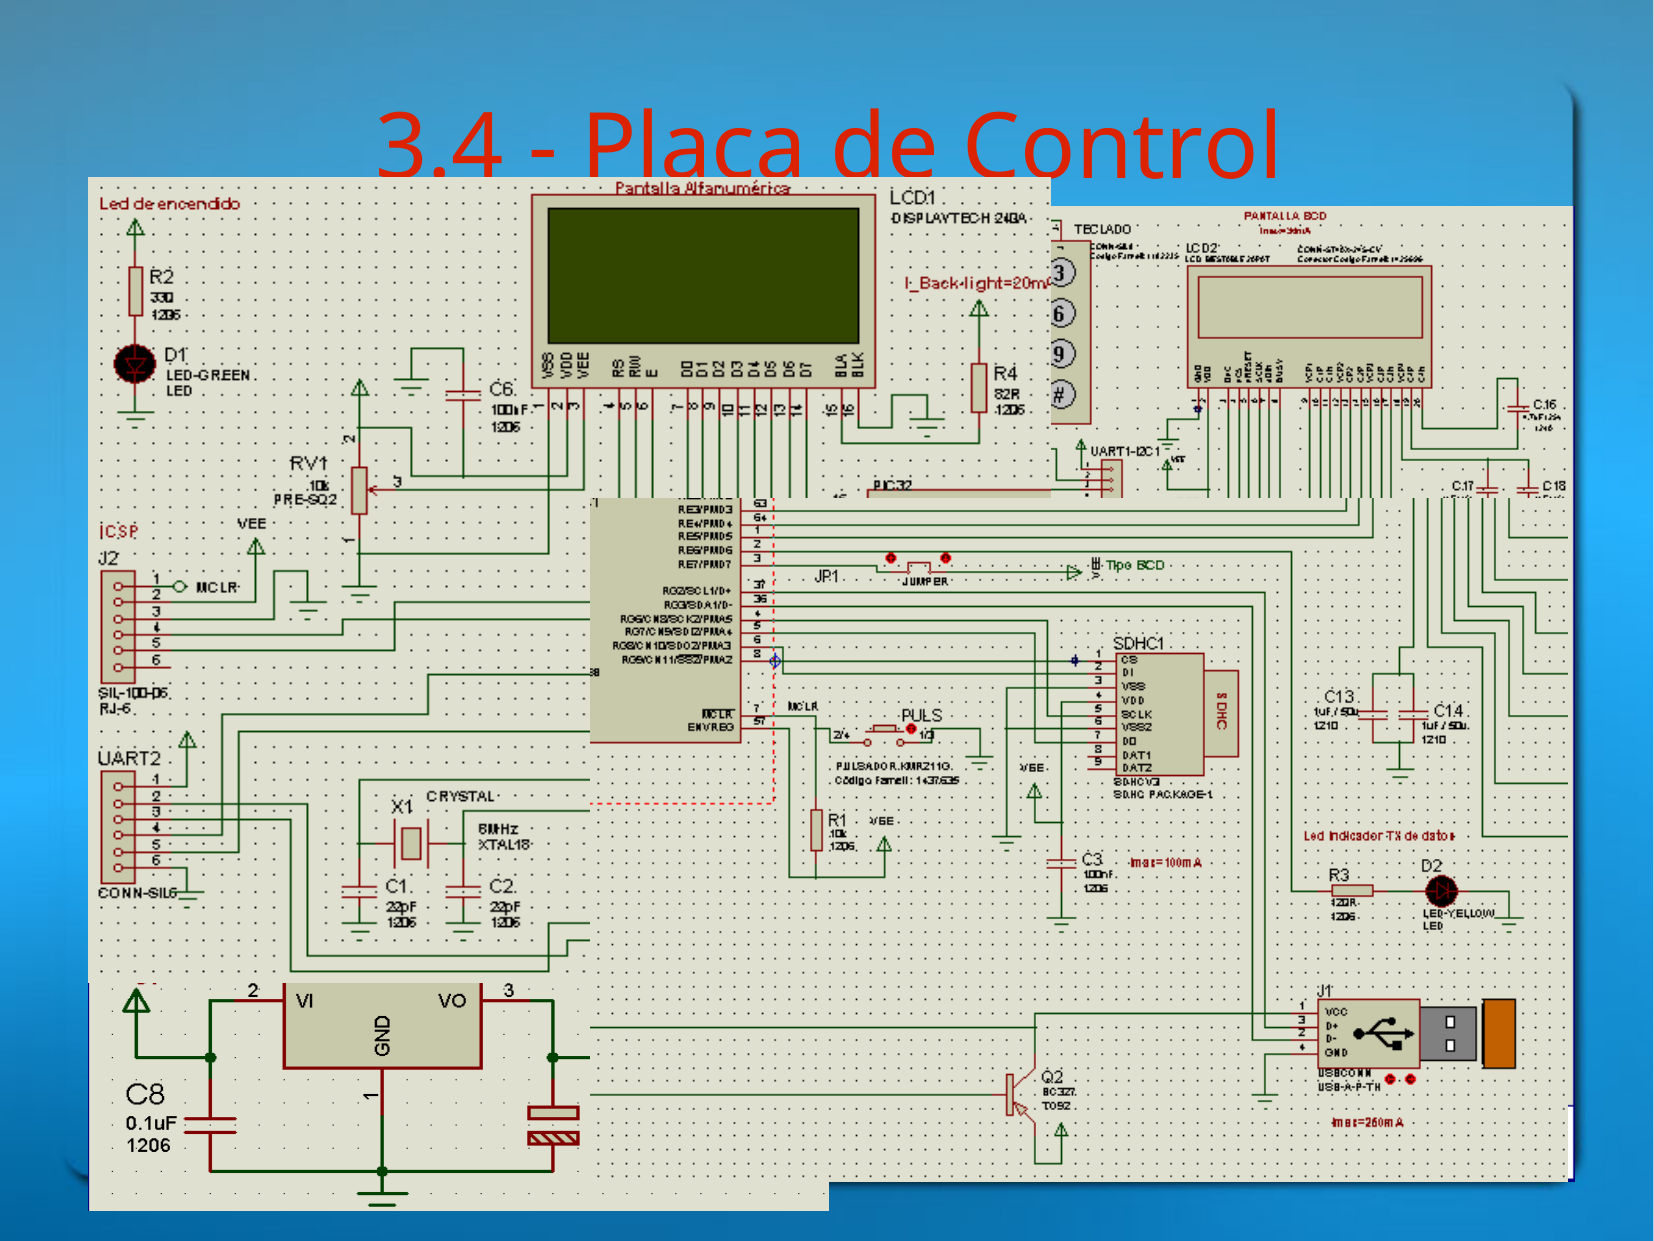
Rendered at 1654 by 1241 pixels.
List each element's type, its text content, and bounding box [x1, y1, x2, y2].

picture [0, 0, 1654, 1241]
title 3.4 - Placa de Control [123, 78, 1536, 206]
